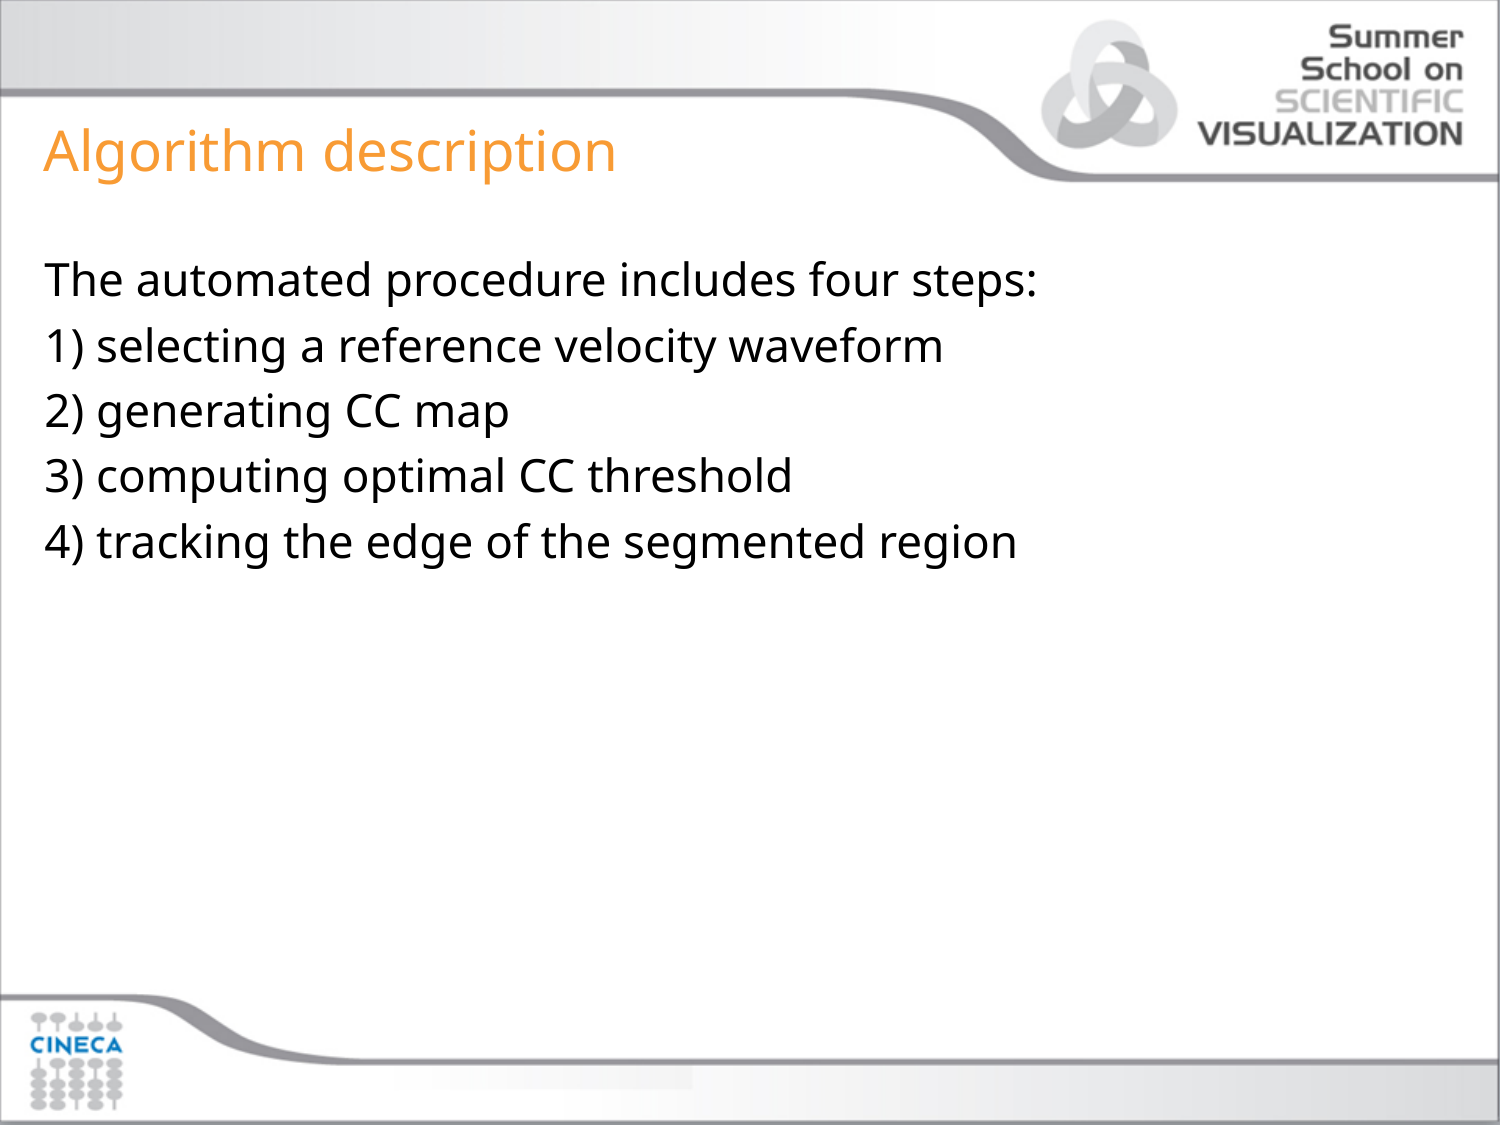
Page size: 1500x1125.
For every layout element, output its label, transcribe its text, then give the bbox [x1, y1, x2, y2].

title Algorithm description [17, 90, 644, 209]
picture [0, 0, 1500, 1125]
list The automated procedure includes four steps: 1) selecting a reference velocity waveform 2) generating CC map 3) computing optimal CC threshold 4) tracking the edge of the segmented region [29, 243, 1483, 1005]
